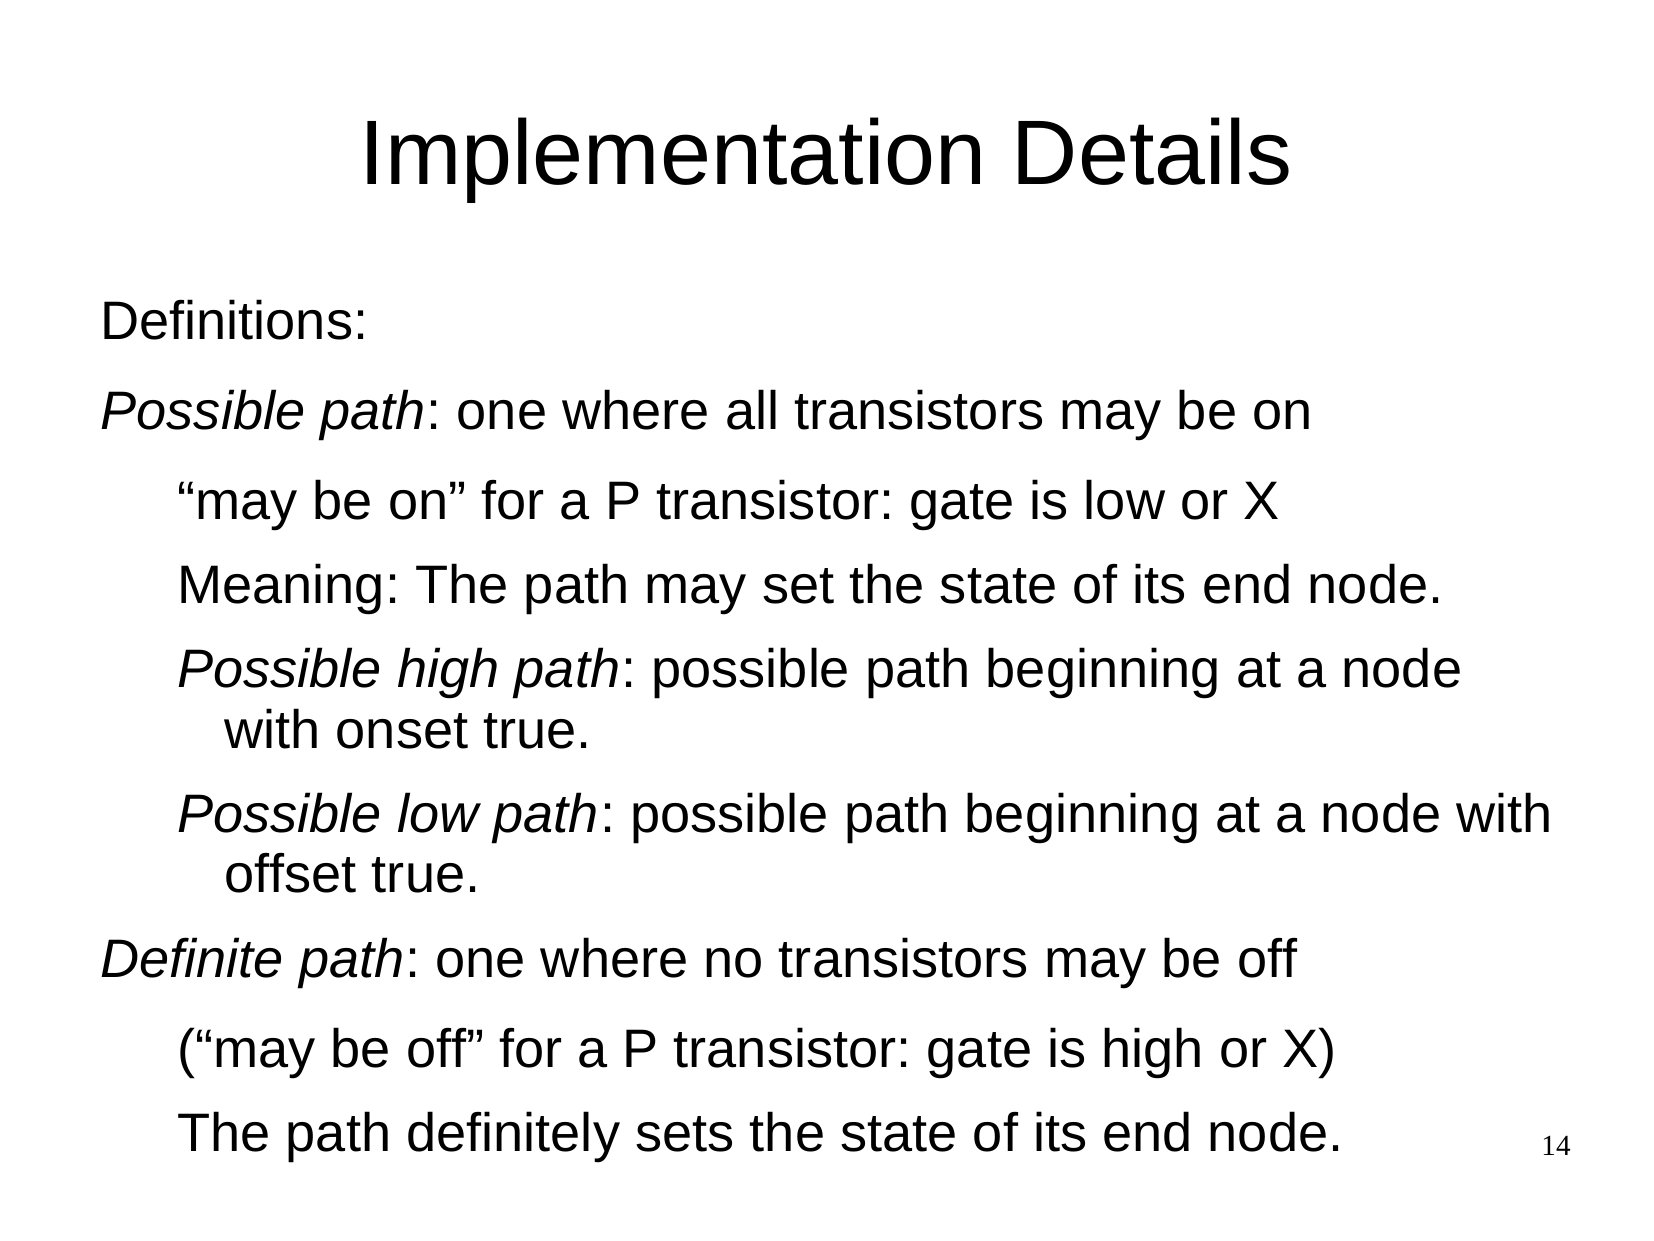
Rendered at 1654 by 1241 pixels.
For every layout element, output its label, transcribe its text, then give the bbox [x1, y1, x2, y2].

title Implementation Details [82, 56, 1571, 250]
list Definitions: Possible path: one where all transistors may be on “may be on” for a P transistor: gate is low or X Meaning: The path may set the state of its end node. Possible high path: possible path beginning at a node with onset true. Possible low path: possible path beginning at a node with offset true. Definite path: one where no transistors may be off (“may be off” for a P transistor: gate is high or X) The path definitely sets the state of its end node. [82, 290, 1571, 1163]
